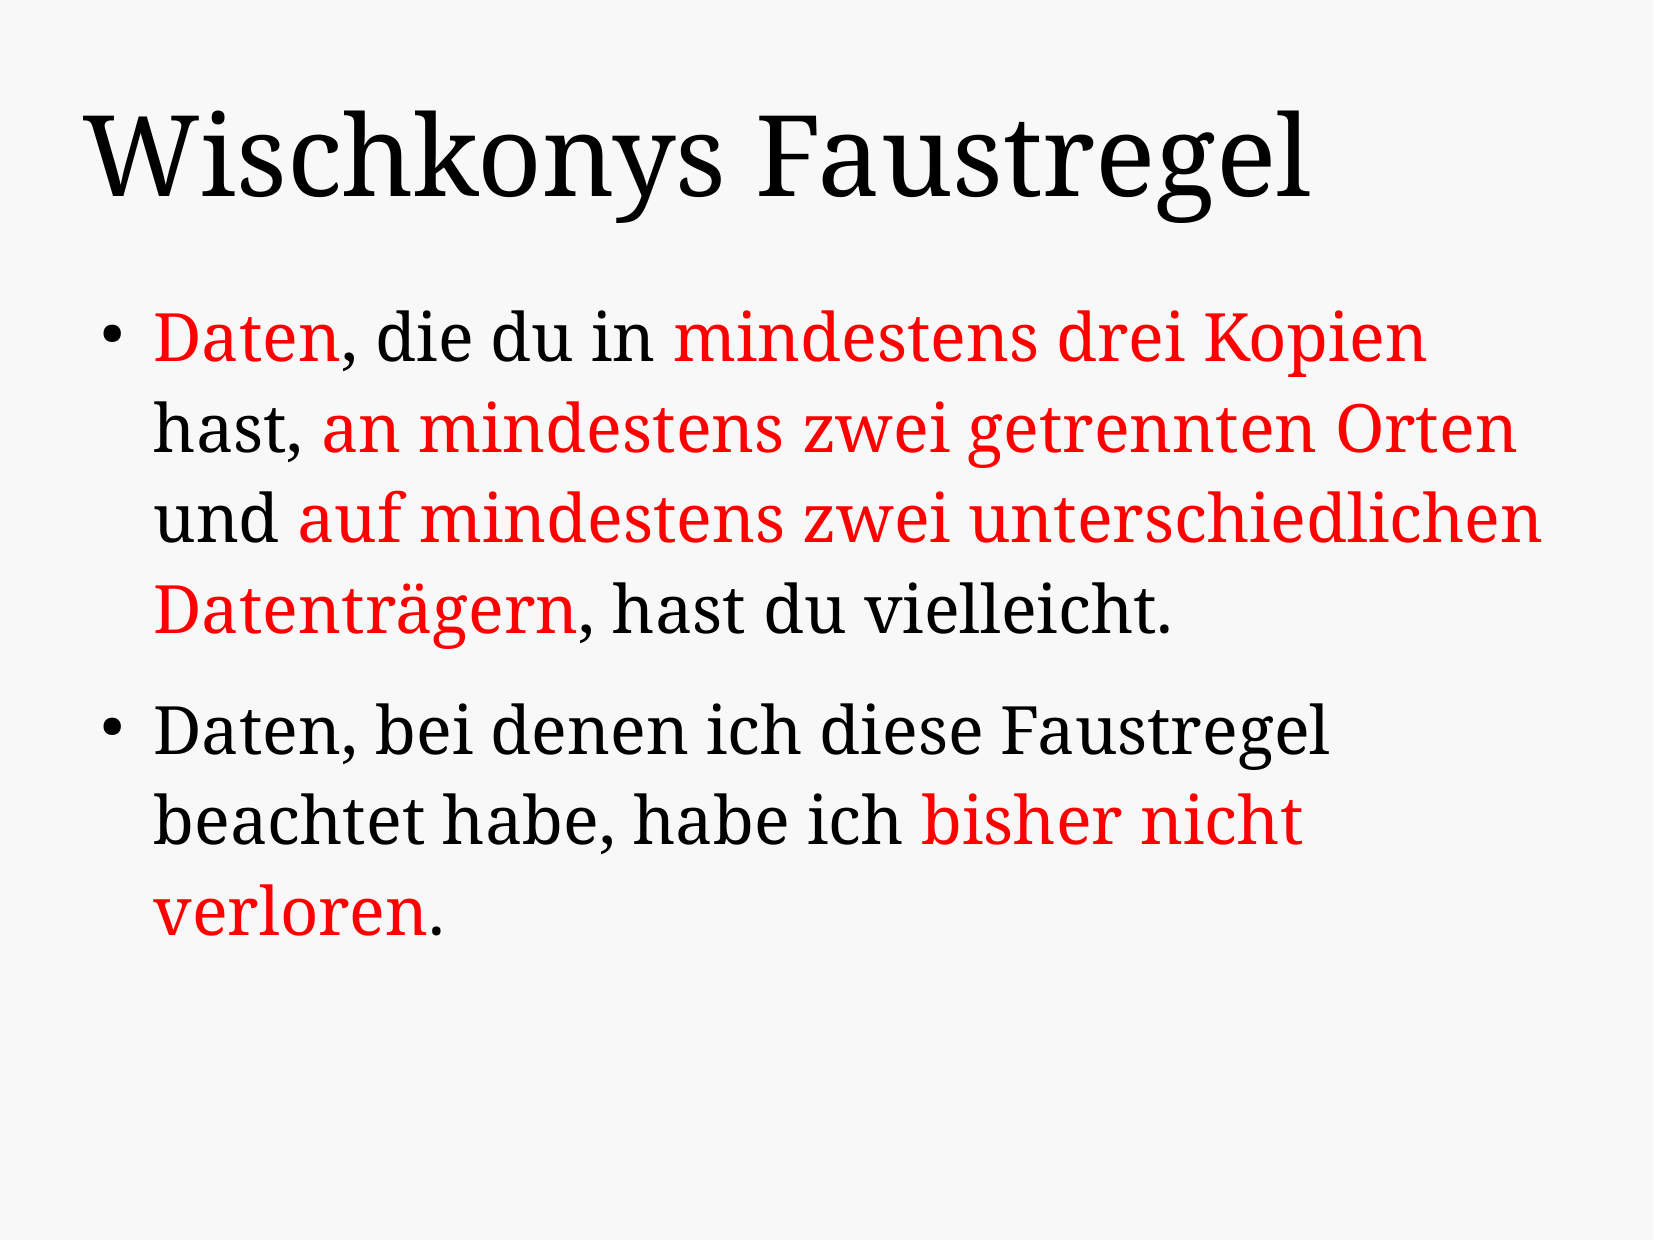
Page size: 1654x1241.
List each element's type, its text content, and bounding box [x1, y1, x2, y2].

title Wischkonys Faustregel [82, 49, 1571, 257]
list Daten, die du in mindestens drei Kopien hast, an mindestens zwei getrennten Orten und auf mindestens zwei unterschiedlichen Datenträgern, hast du vielleicht. Daten, bei denen ich diese Faustregel beachtet habe, habe ich bisher nicht verloren. [82, 290, 1571, 1109]
